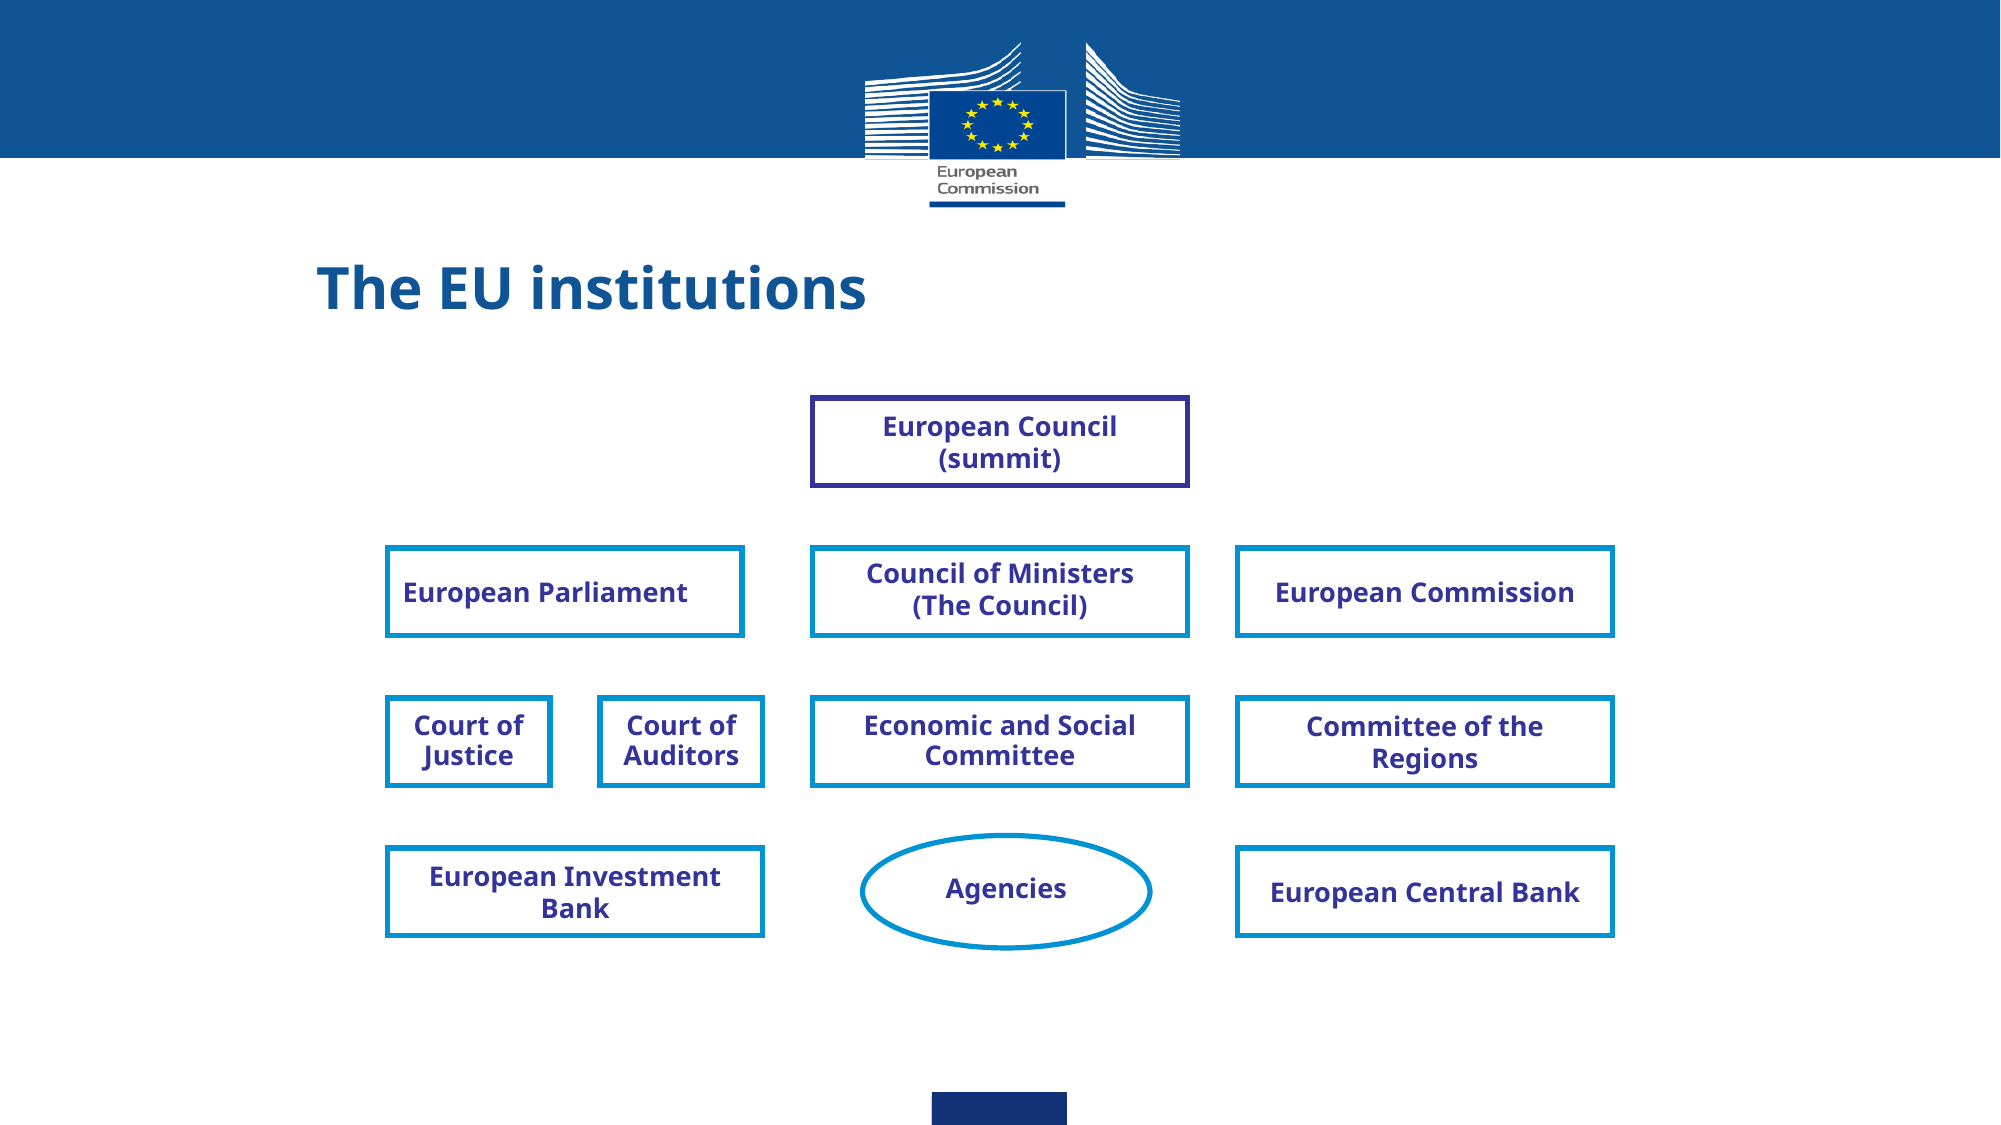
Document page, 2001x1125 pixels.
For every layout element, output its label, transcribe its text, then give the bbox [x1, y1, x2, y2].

text_box The EU institutions institutions [301, 244, 1520, 326]
text_box European Investment Bank [388, 848, 763, 935]
text_box Agencies [837, 857, 1175, 919]
text_box European Commission [1238, 548, 1613, 635]
text_box European Central Bank [1238, 848, 1613, 935]
text_box Court of Justice [388, 698, 550, 785]
text_box Economic and Social Committee [812, 698, 1188, 785]
text_box European Council (summit) [812, 398, 1188, 485]
text_box Court of Auditors [600, 698, 763, 785]
text_box Council of Ministers (The Council) [812, 548, 1188, 635]
subtitle European Parliament [387, 547, 742, 636]
text_box Committee of the Regions [1238, 698, 1613, 785]
